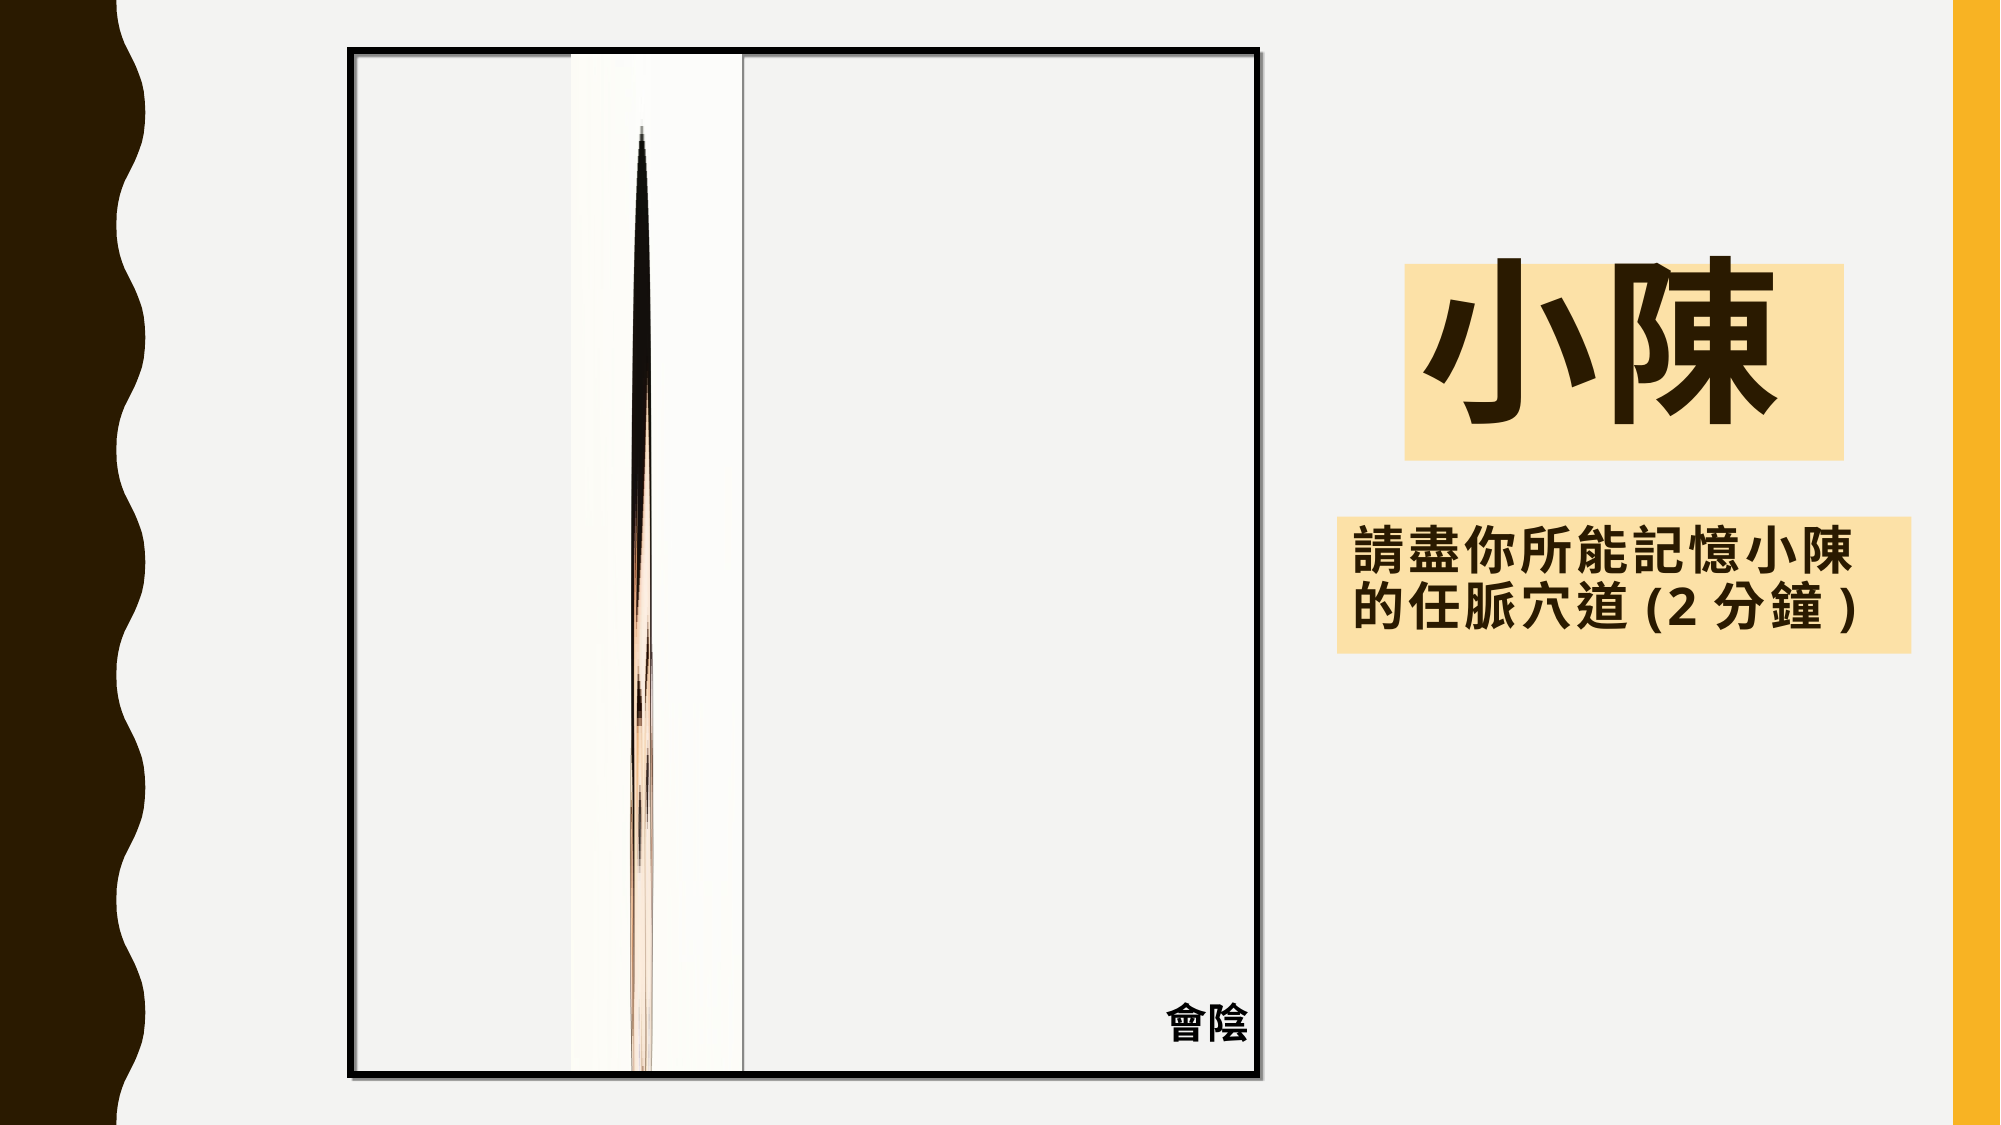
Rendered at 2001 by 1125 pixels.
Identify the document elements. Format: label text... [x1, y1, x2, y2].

picture [353, 53, 1254, 1072]
text_box 會陰 [1150, 989, 1318, 1056]
text_box 小陳 [1404, 263, 1844, 461]
title 請盡你所能記憶小陳的任脈穴道(2分鐘) [1337, 516, 1912, 654]
